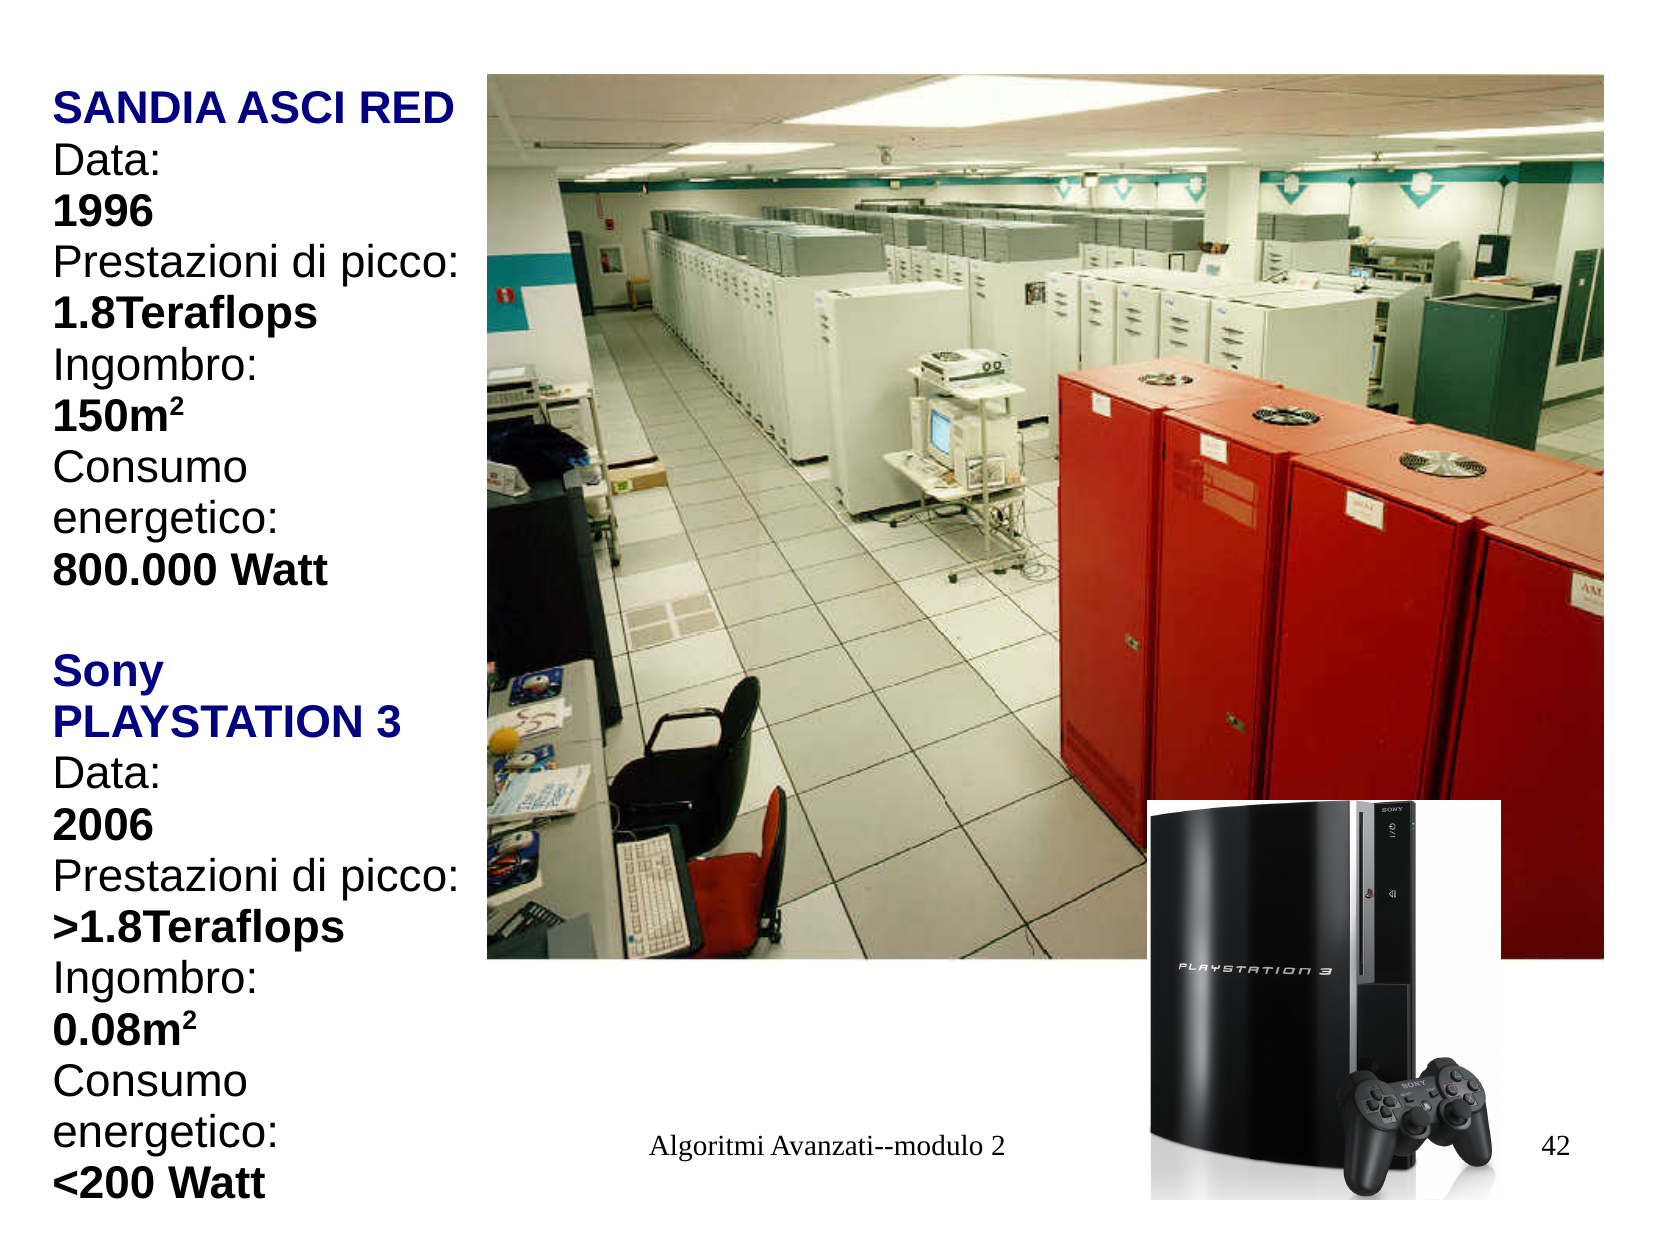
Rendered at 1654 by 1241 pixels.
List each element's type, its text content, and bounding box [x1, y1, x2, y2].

picture [487, 74, 1604, 1201]
text_box Sony PLAYSTATION 3 Data: 2006 Prestazioni di picco: >1.8Teraflops Ingombro: 0.08m2 Consumo energetico: <200 Watt [37, 637, 488, 1218]
text_box SANDIA ASCI RED Data: 1996 Prestazioni di picco: 1.8Teraflops Ingombro: 150m2 Consumo energetico: 800.000 Watt [37, 75, 488, 615]
